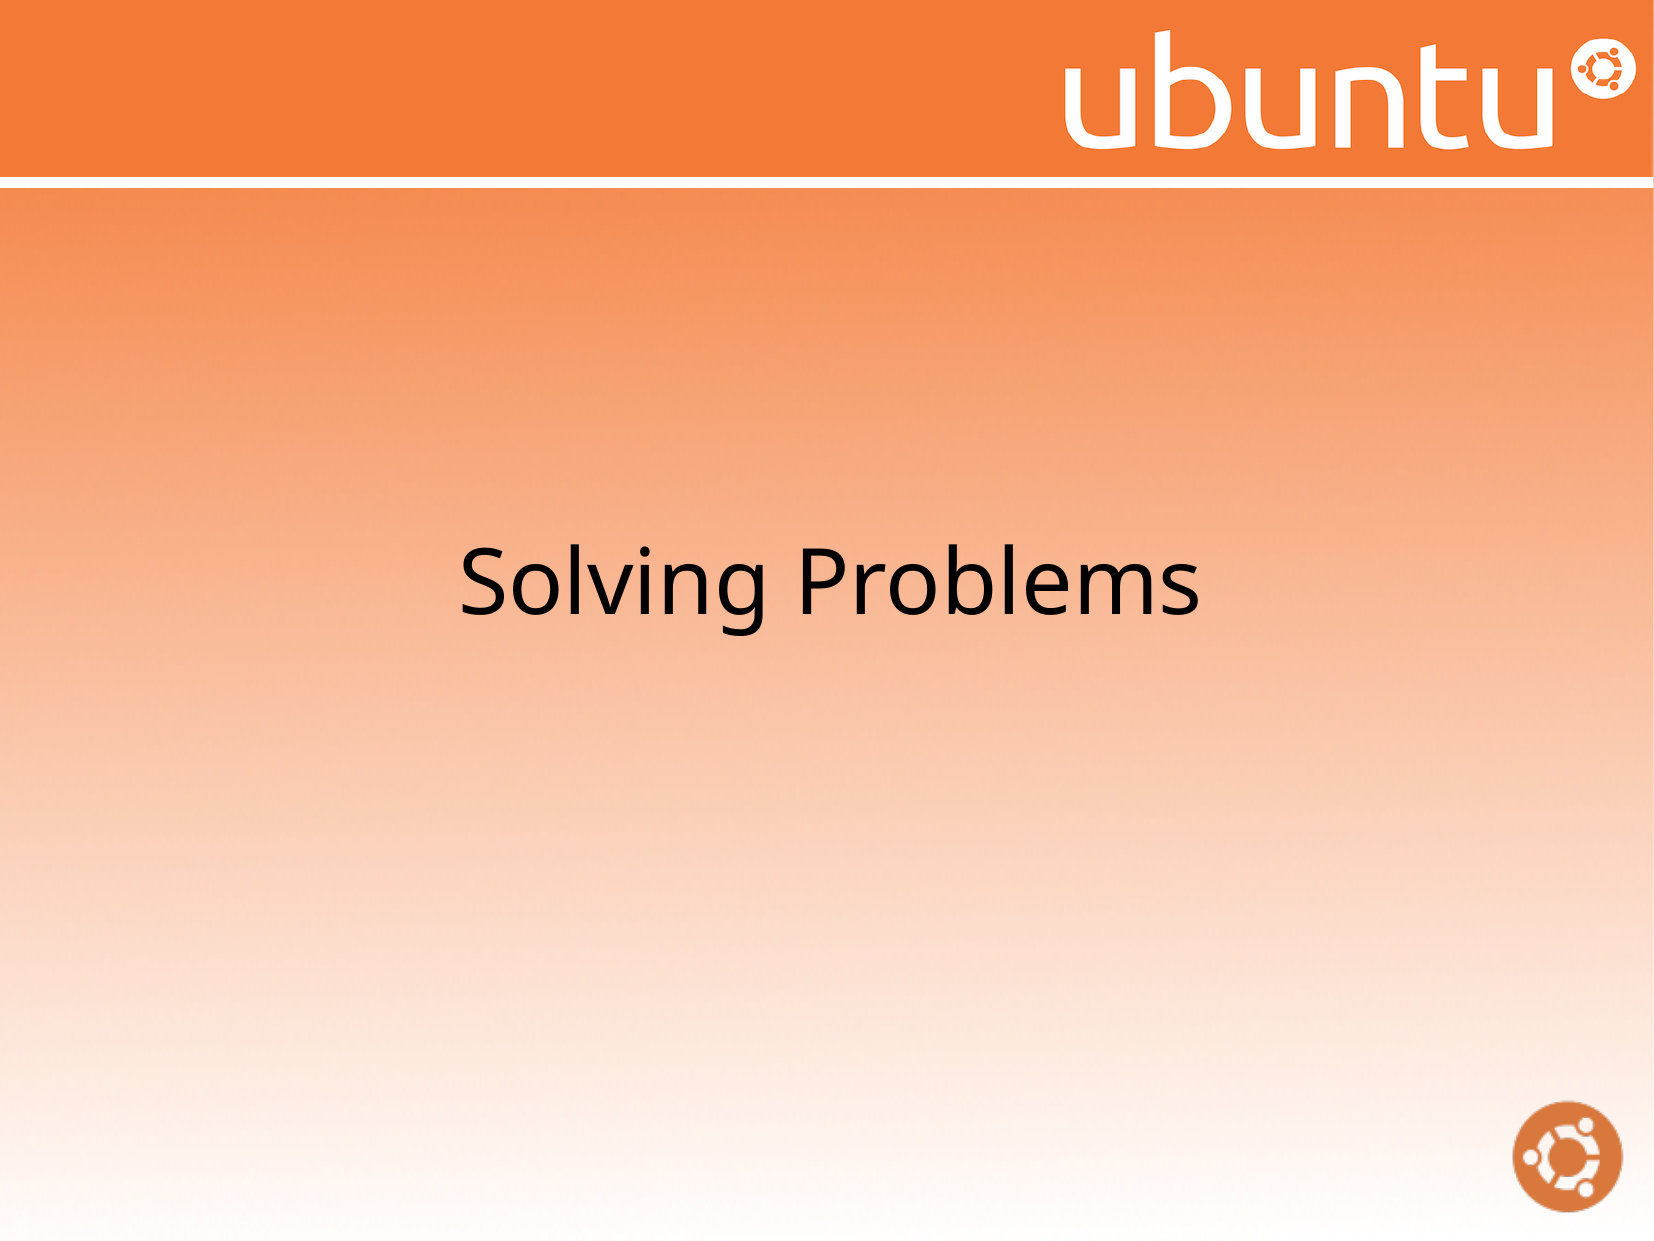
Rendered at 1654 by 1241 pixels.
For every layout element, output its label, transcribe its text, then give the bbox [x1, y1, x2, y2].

title Solving Problems [86, 482, 1576, 676]
picture [0, 0, 1654, 1241]
